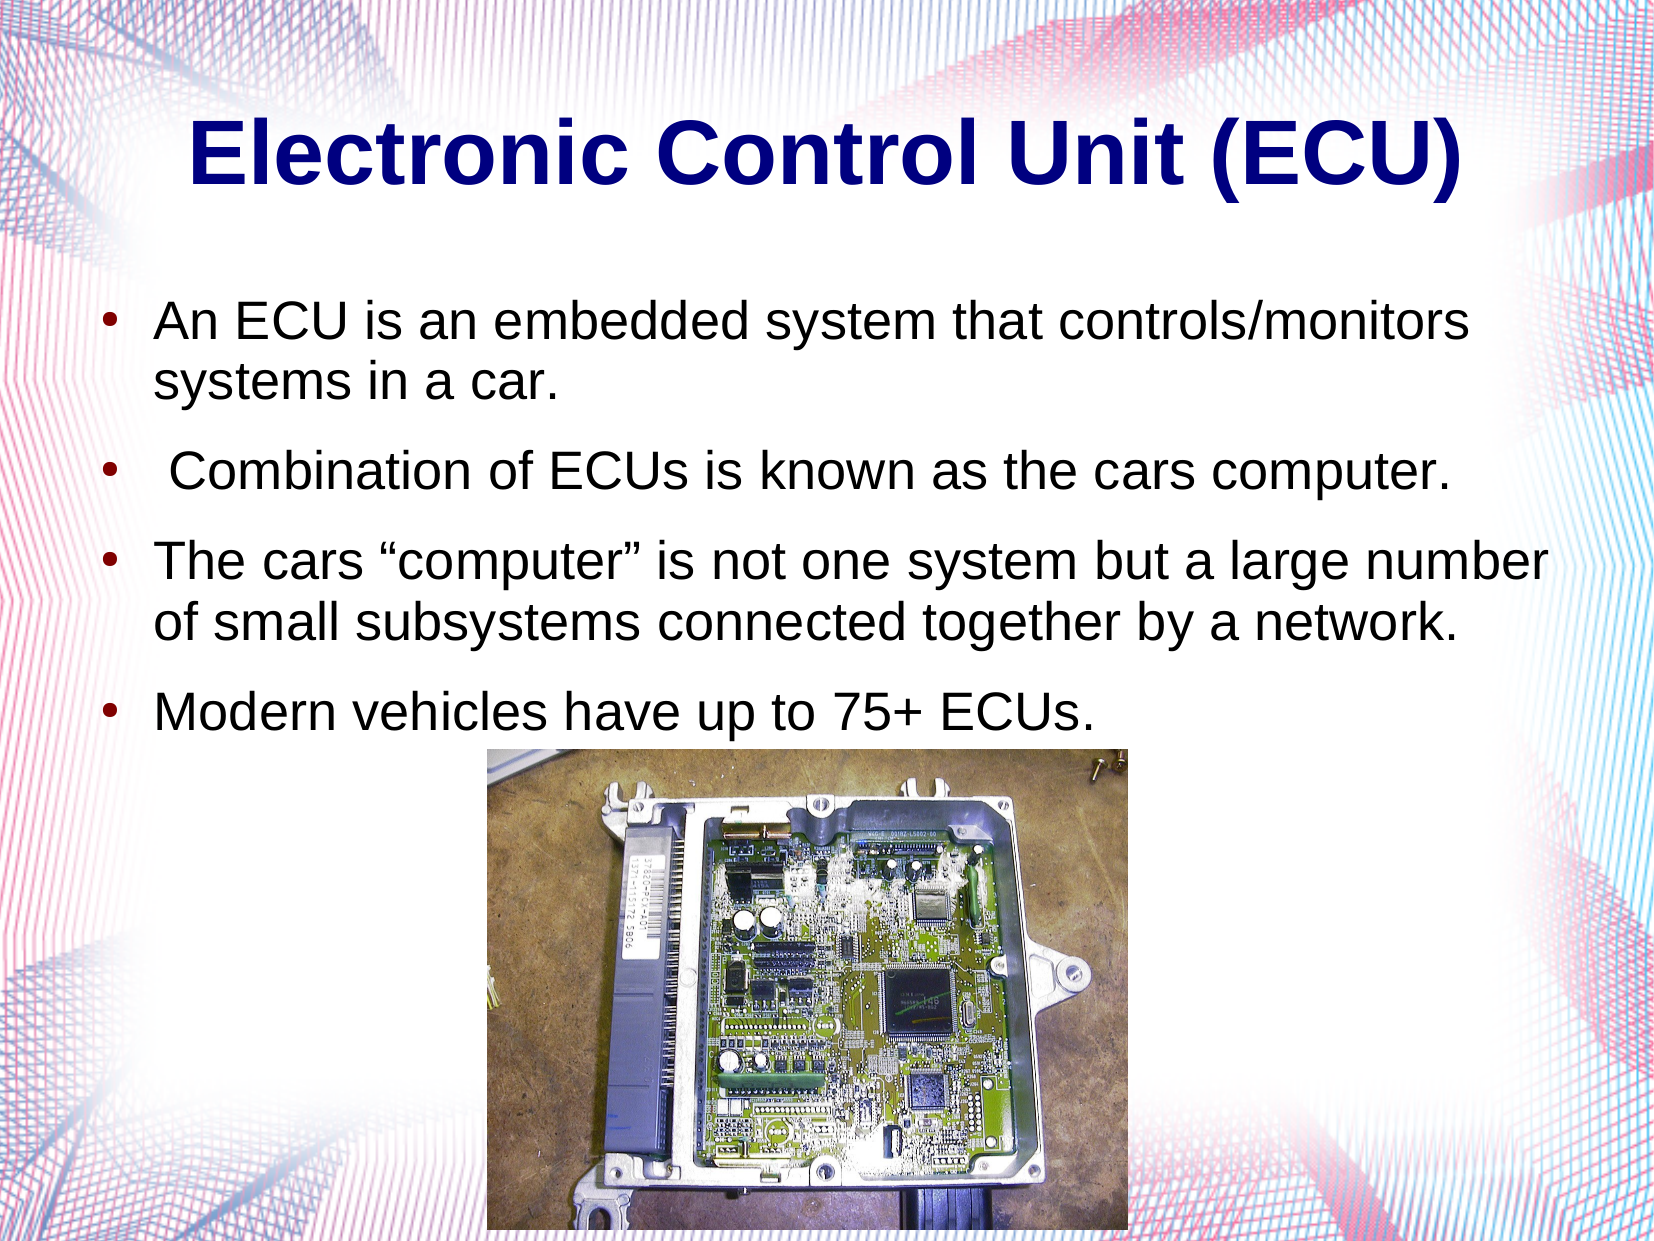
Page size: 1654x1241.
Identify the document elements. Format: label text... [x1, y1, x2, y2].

picture [0, 0, 1654, 1241]
title Electronic Control Unit (ECU) [82, 49, 1571, 257]
list An ECU is an embedded system that controls/monitors systems in a car. Combination of ECUs is known as the cars computer. The cars “computer” is not one system but a large number of small subsystems connected together by a network. Modern vehicles have up to 75+ ECUs. [82, 290, 1576, 788]
